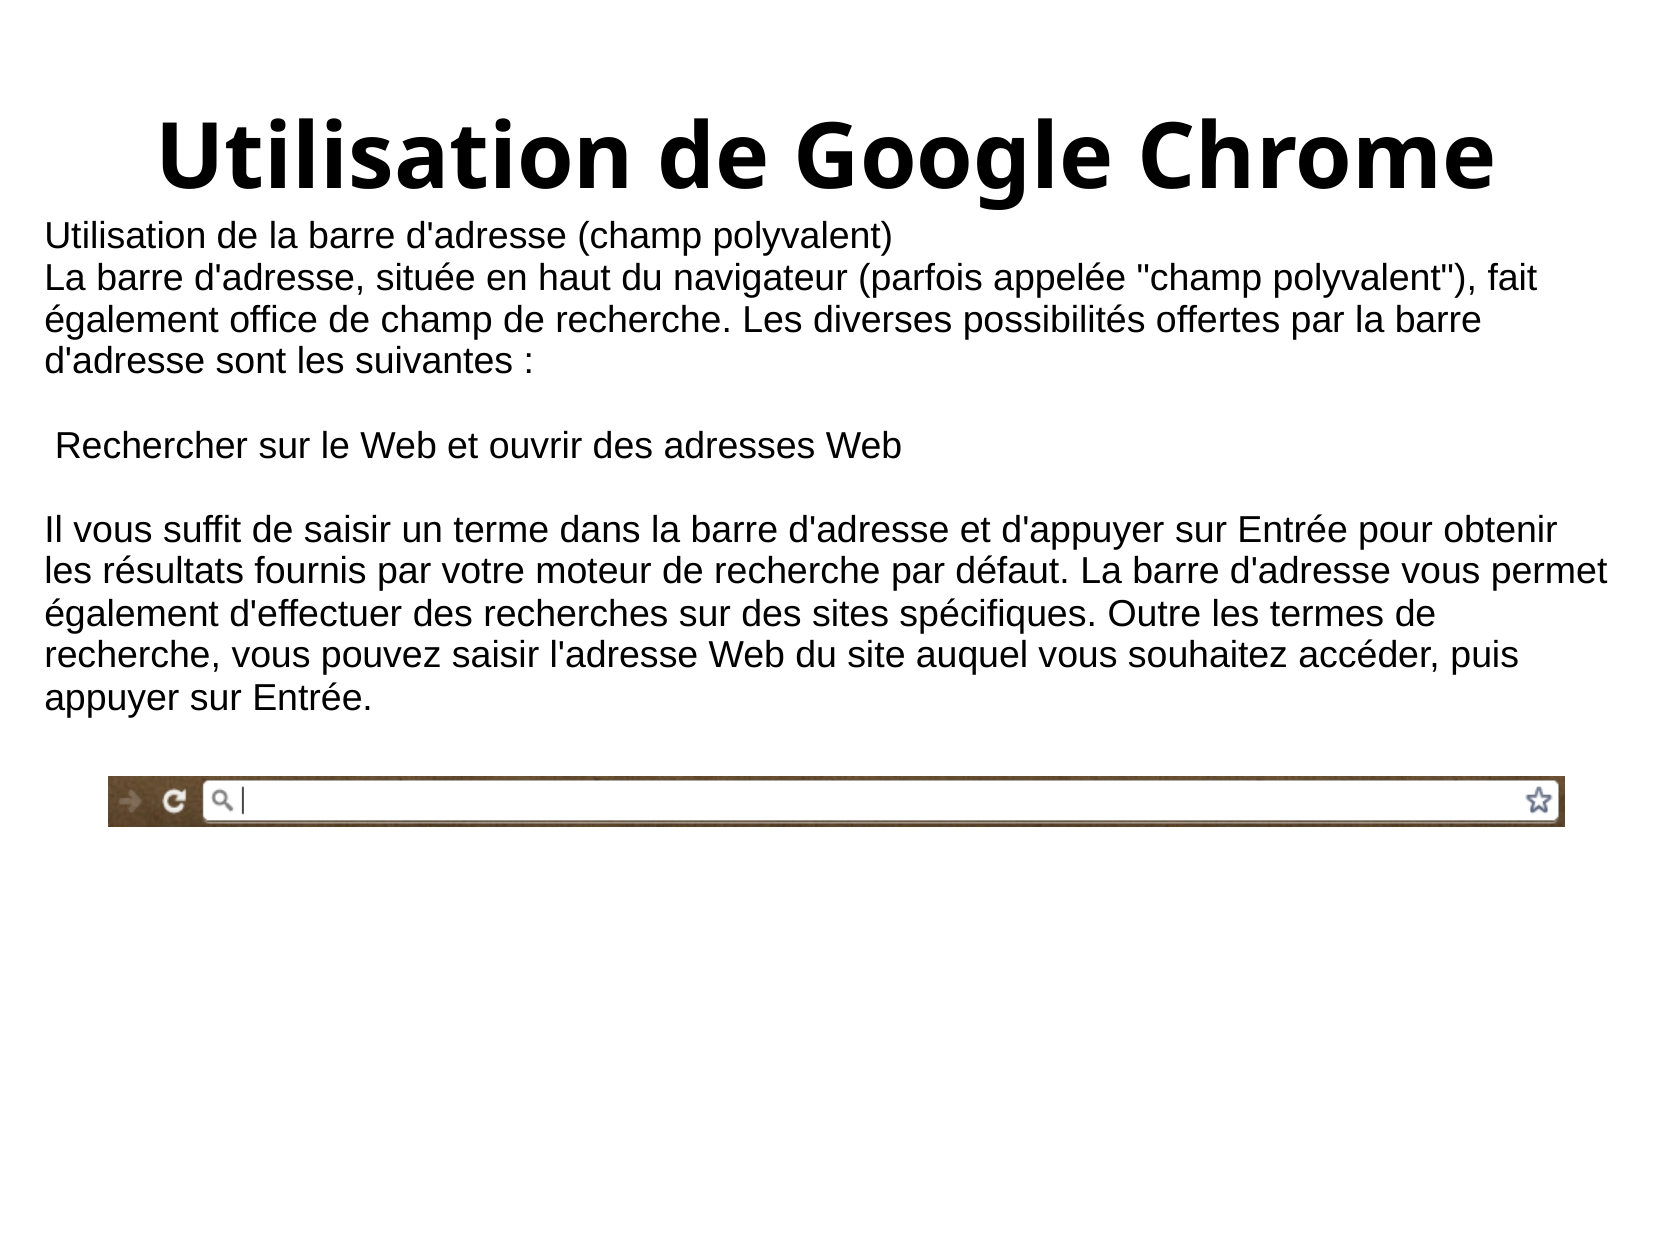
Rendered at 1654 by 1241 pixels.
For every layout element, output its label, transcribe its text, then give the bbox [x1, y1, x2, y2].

title Utilisation de Google Chrome [82, 56, 1571, 206]
picture [108, 776, 1565, 827]
text_box Utilisation de la barre d'adresse (champ polyvalent) La barre d'adresse, située en haut du navigateur (parfois appelée "champ polyvalent"), fait également office de champ de recherche. Les diverses possibilités offertes par la barre d'adresse sont les suivantes : Rechercher sur le Web et ouvrir des adresses Web Il vous suffit de saisir un terme dans la barre d'adresse et d'appuyer sur Entrée pour obtenir les résultats fournis par votre moteur de recherche par défaut. La barre d'adresse vous permet également d'effectuer des recherches sur des sites spécifiques. Outre les termes de recherche, vous pouvez saisir l'adresse Web du site auquel vous souhaitez accéder, puis appuyer sur Entrée. [29, 206, 1625, 895]
